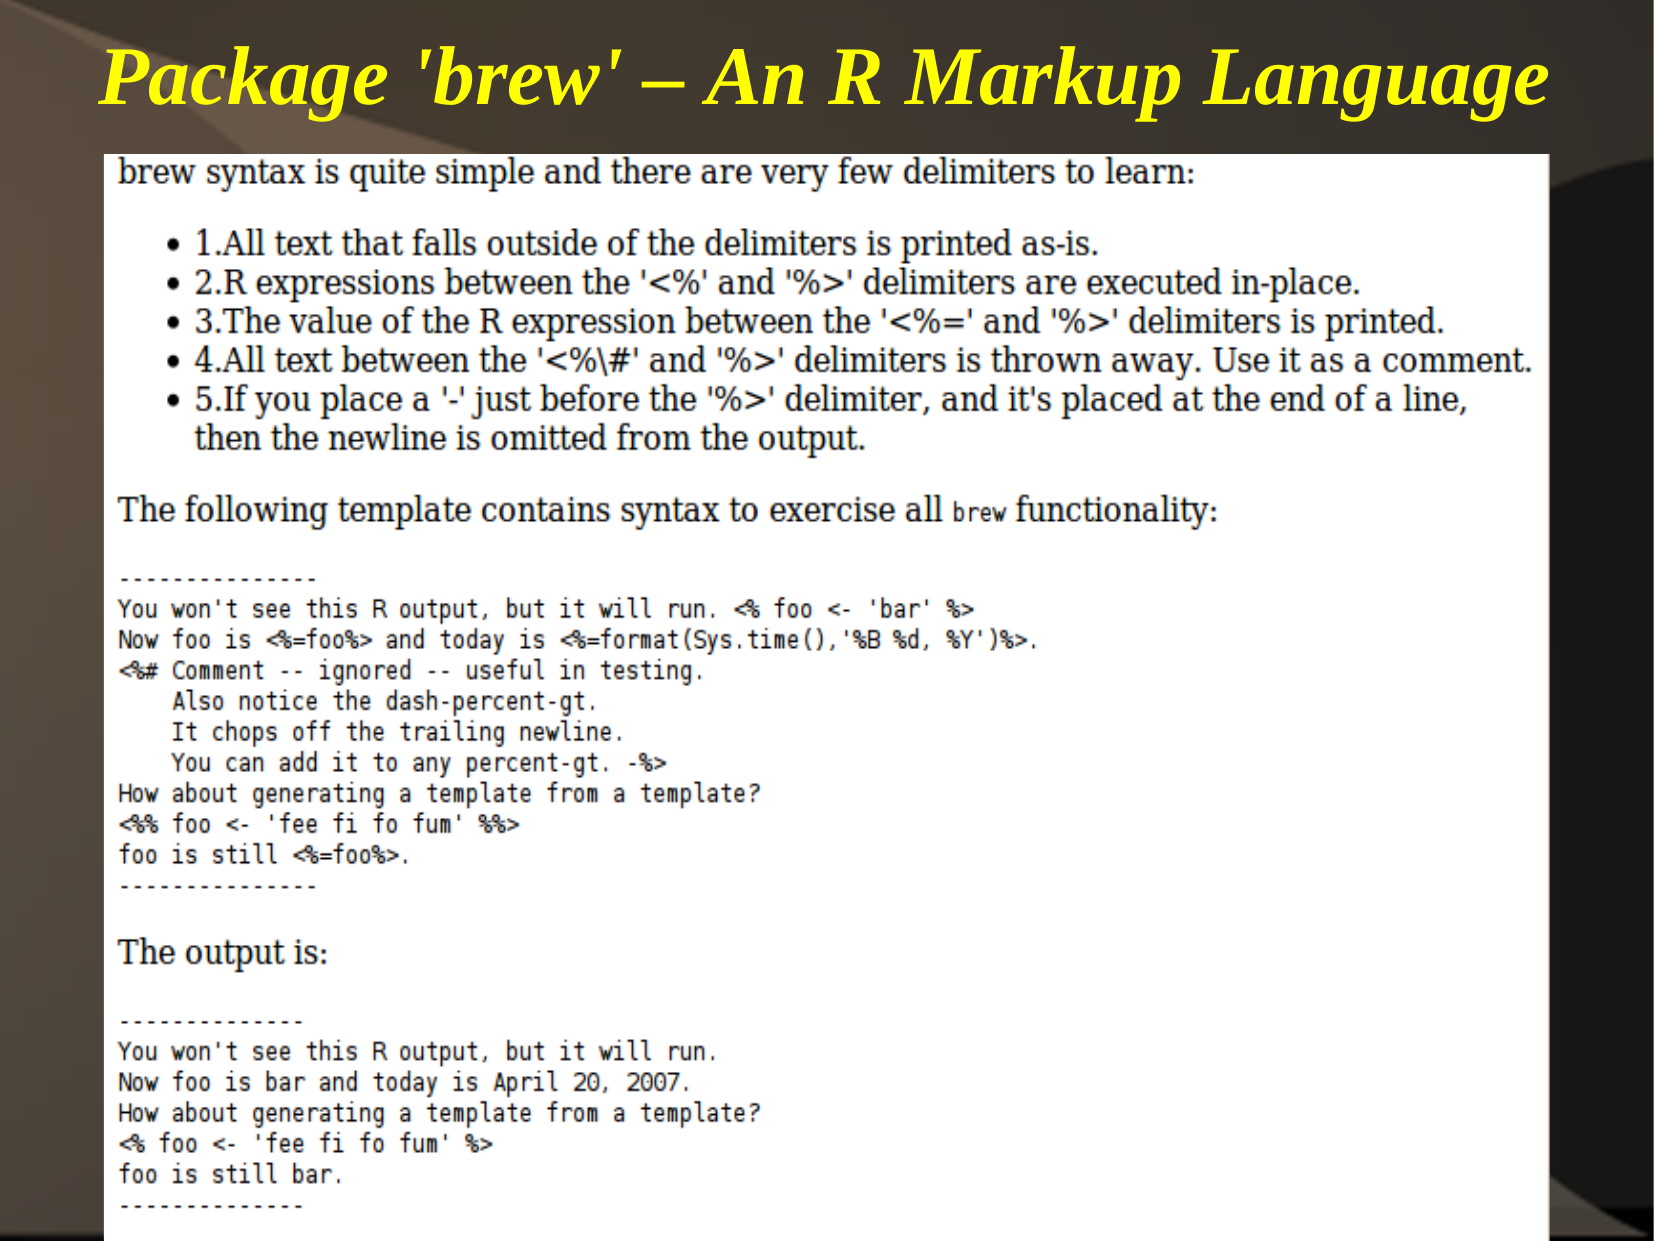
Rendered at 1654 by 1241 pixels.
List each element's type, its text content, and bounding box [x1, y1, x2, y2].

title Package 'brew' – An R Markup Language [37, 0, 1613, 173]
picture [0, 0, 1654, 1241]
